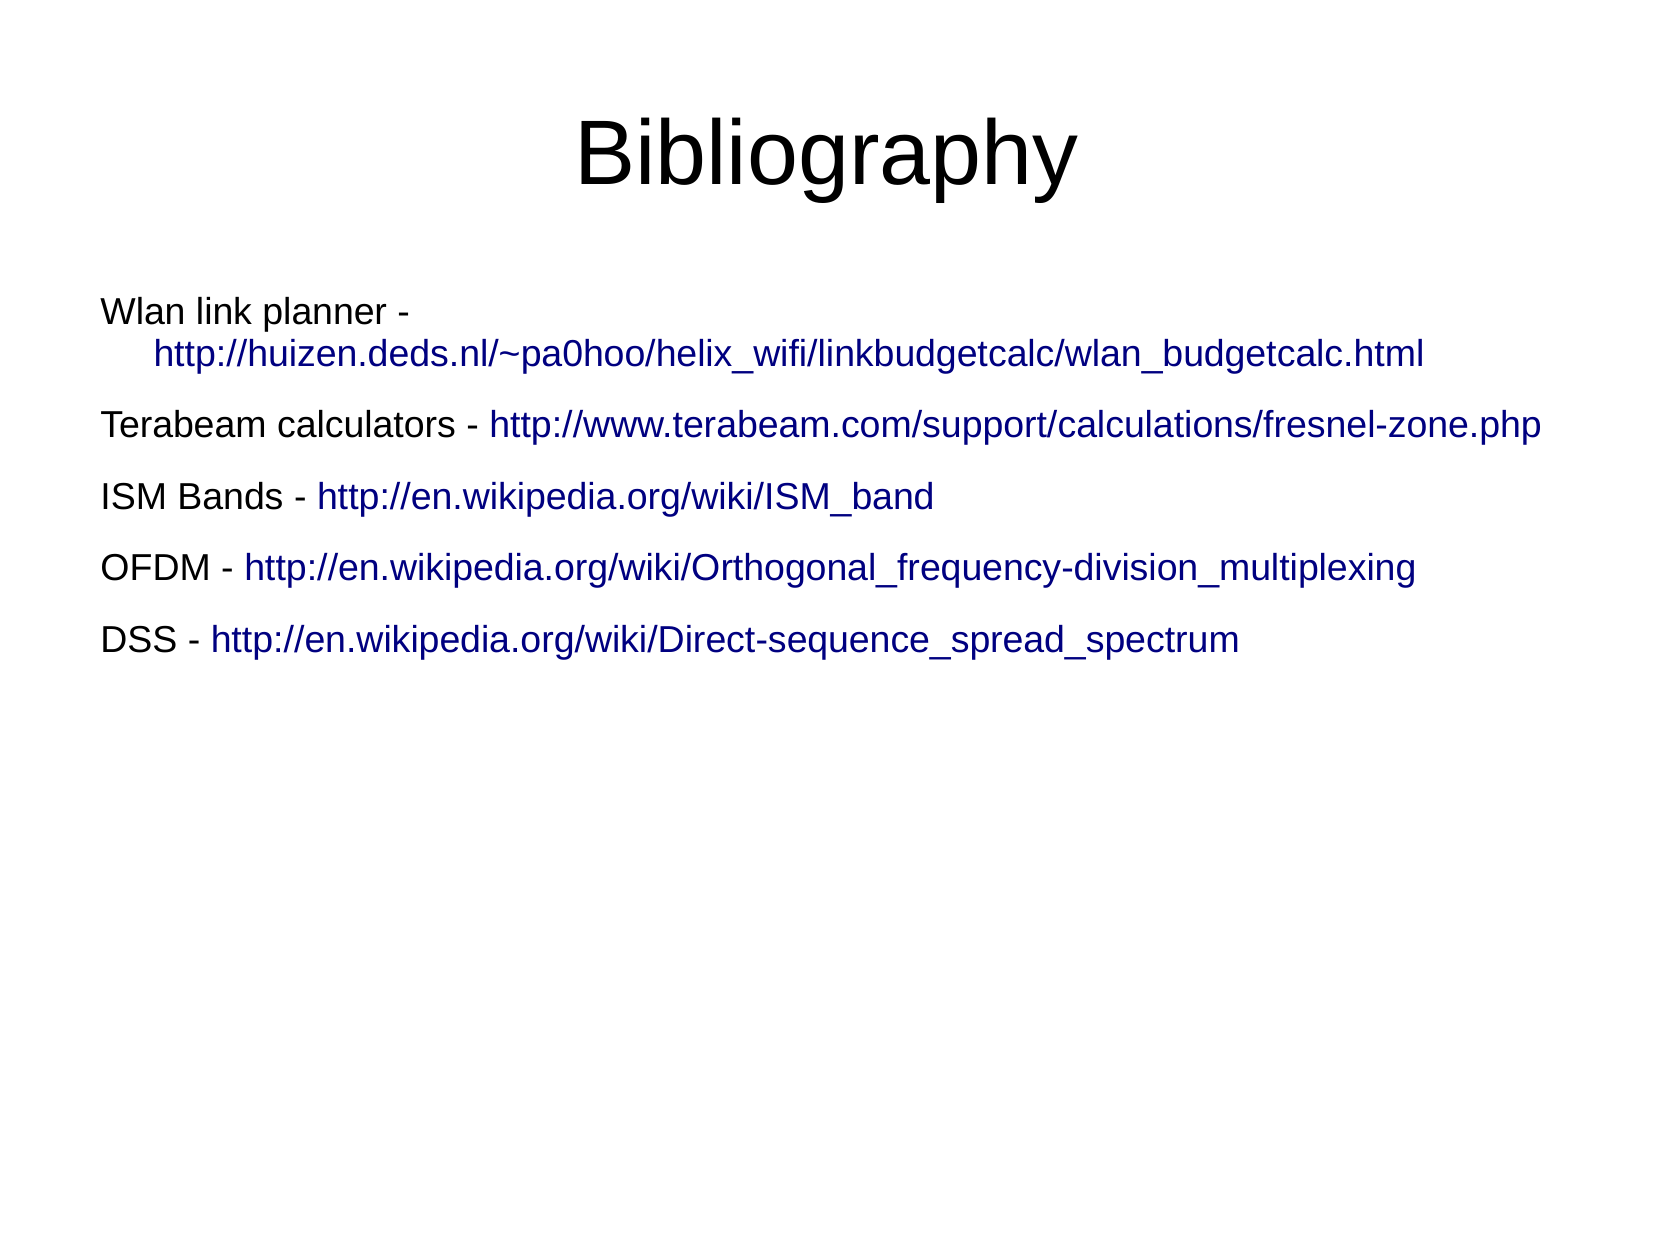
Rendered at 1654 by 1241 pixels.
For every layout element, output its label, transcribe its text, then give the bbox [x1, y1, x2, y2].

list Wlan link planner - http://huizen.deds.nl/~pa0hoo/helix_wifi/linkbudgetcalc/wlan_budgetcalc.html Terabeam calculators - http://www.terabeam.com/support/calculations/fresnel-zone.php ISM Bands - http://en.wikipedia.org/wiki/ISM_band OFDM - http://en.wikipedia.org/wiki/Orthogonal_frequency-division_multiplexing DSS - http://en.wikipedia.org/wiki/Direct-sequence_spread_spectrum [82, 290, 1571, 1094]
title Bibliography [82, 56, 1571, 250]
